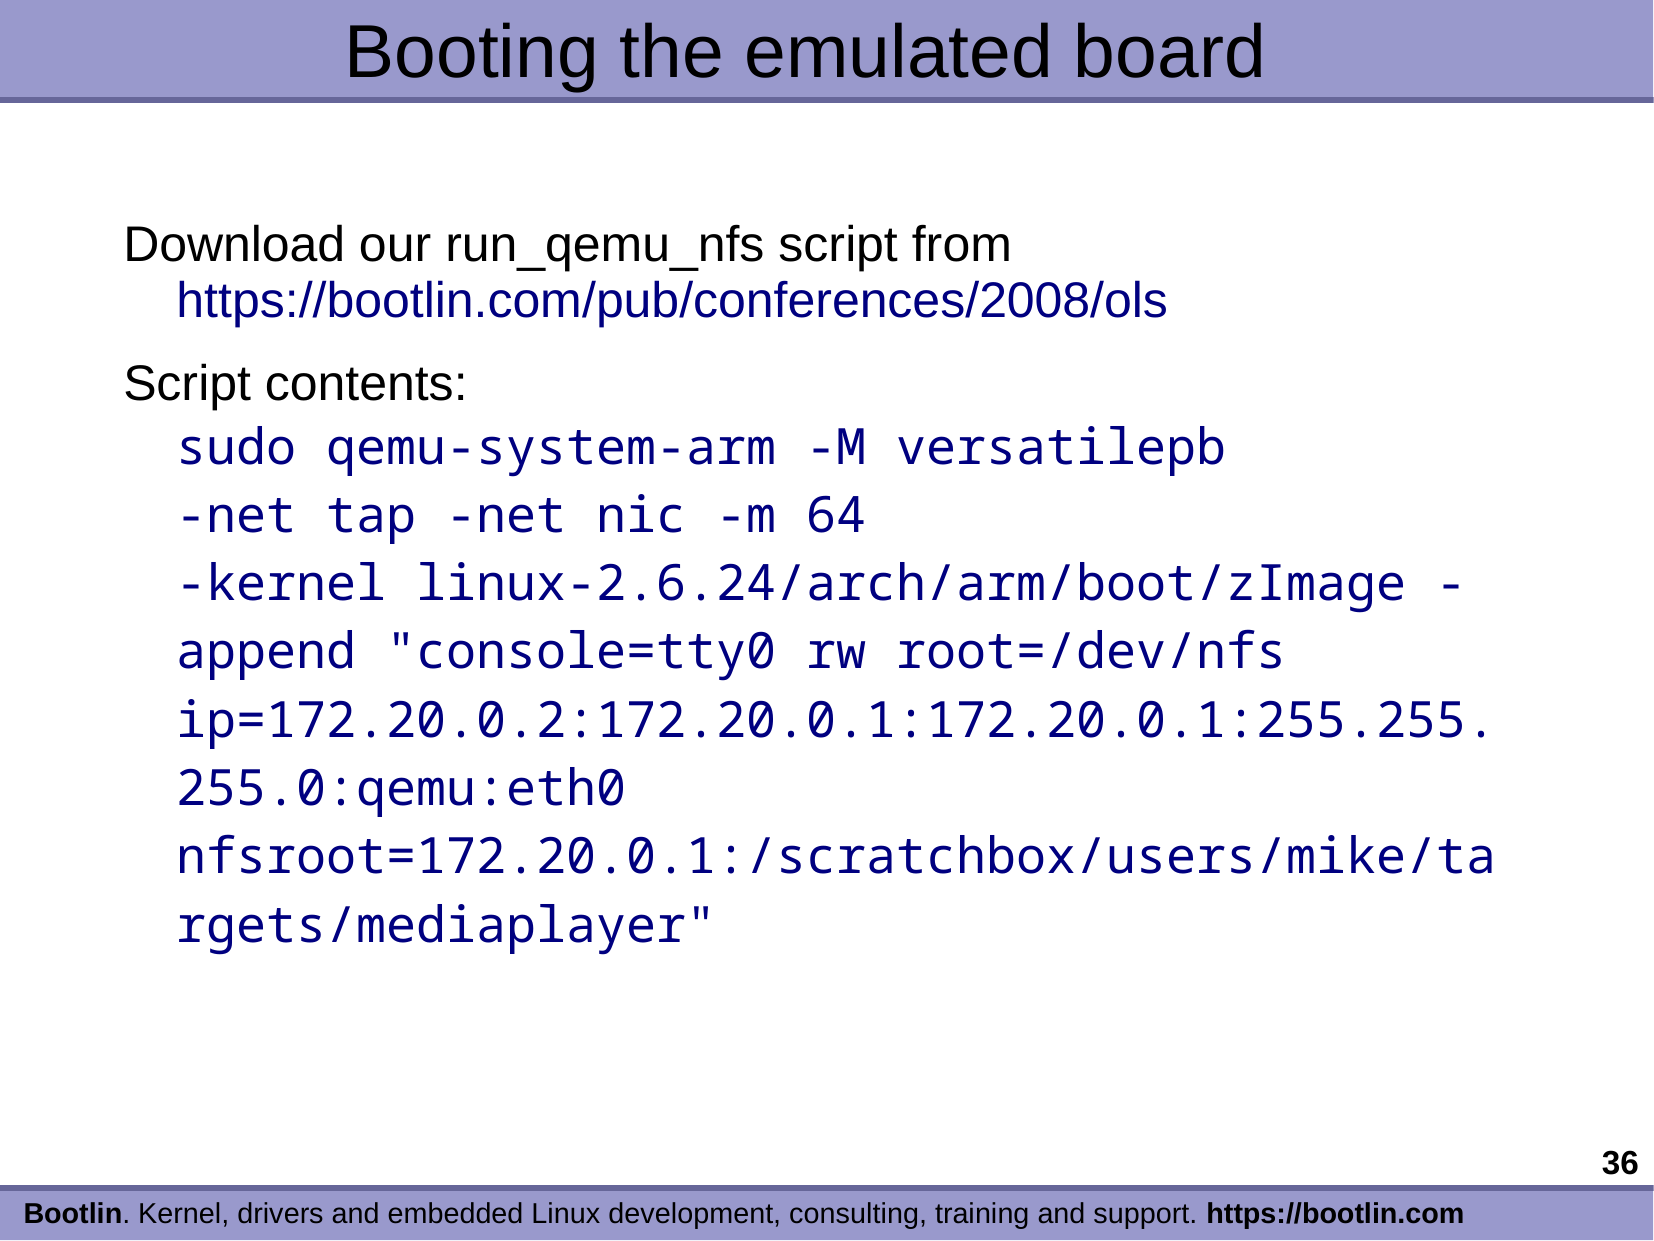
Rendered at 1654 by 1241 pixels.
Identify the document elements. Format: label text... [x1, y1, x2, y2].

list Download our run_qemu_nfs script from https://bootlin.com/pub/conferences/2008/ols Script contents: sudo qemu-system-arm -M versatilepb -net tap -net nic -m 64 -kernel linux-2.6.24/arch/arm/boot/zImage -append "console=tty0 rw root=/dev/nfs ip=172.20.0.2:172.20.0.1:172.20.0.1:255.255.255.0:qemu:eth0 nfsroot=172.20.0.1:/scratchbox/users/mike/targets/mediaplayer" [105, 216, 1518, 1066]
title Booting the emulated board [60, 5, 1551, 97]
